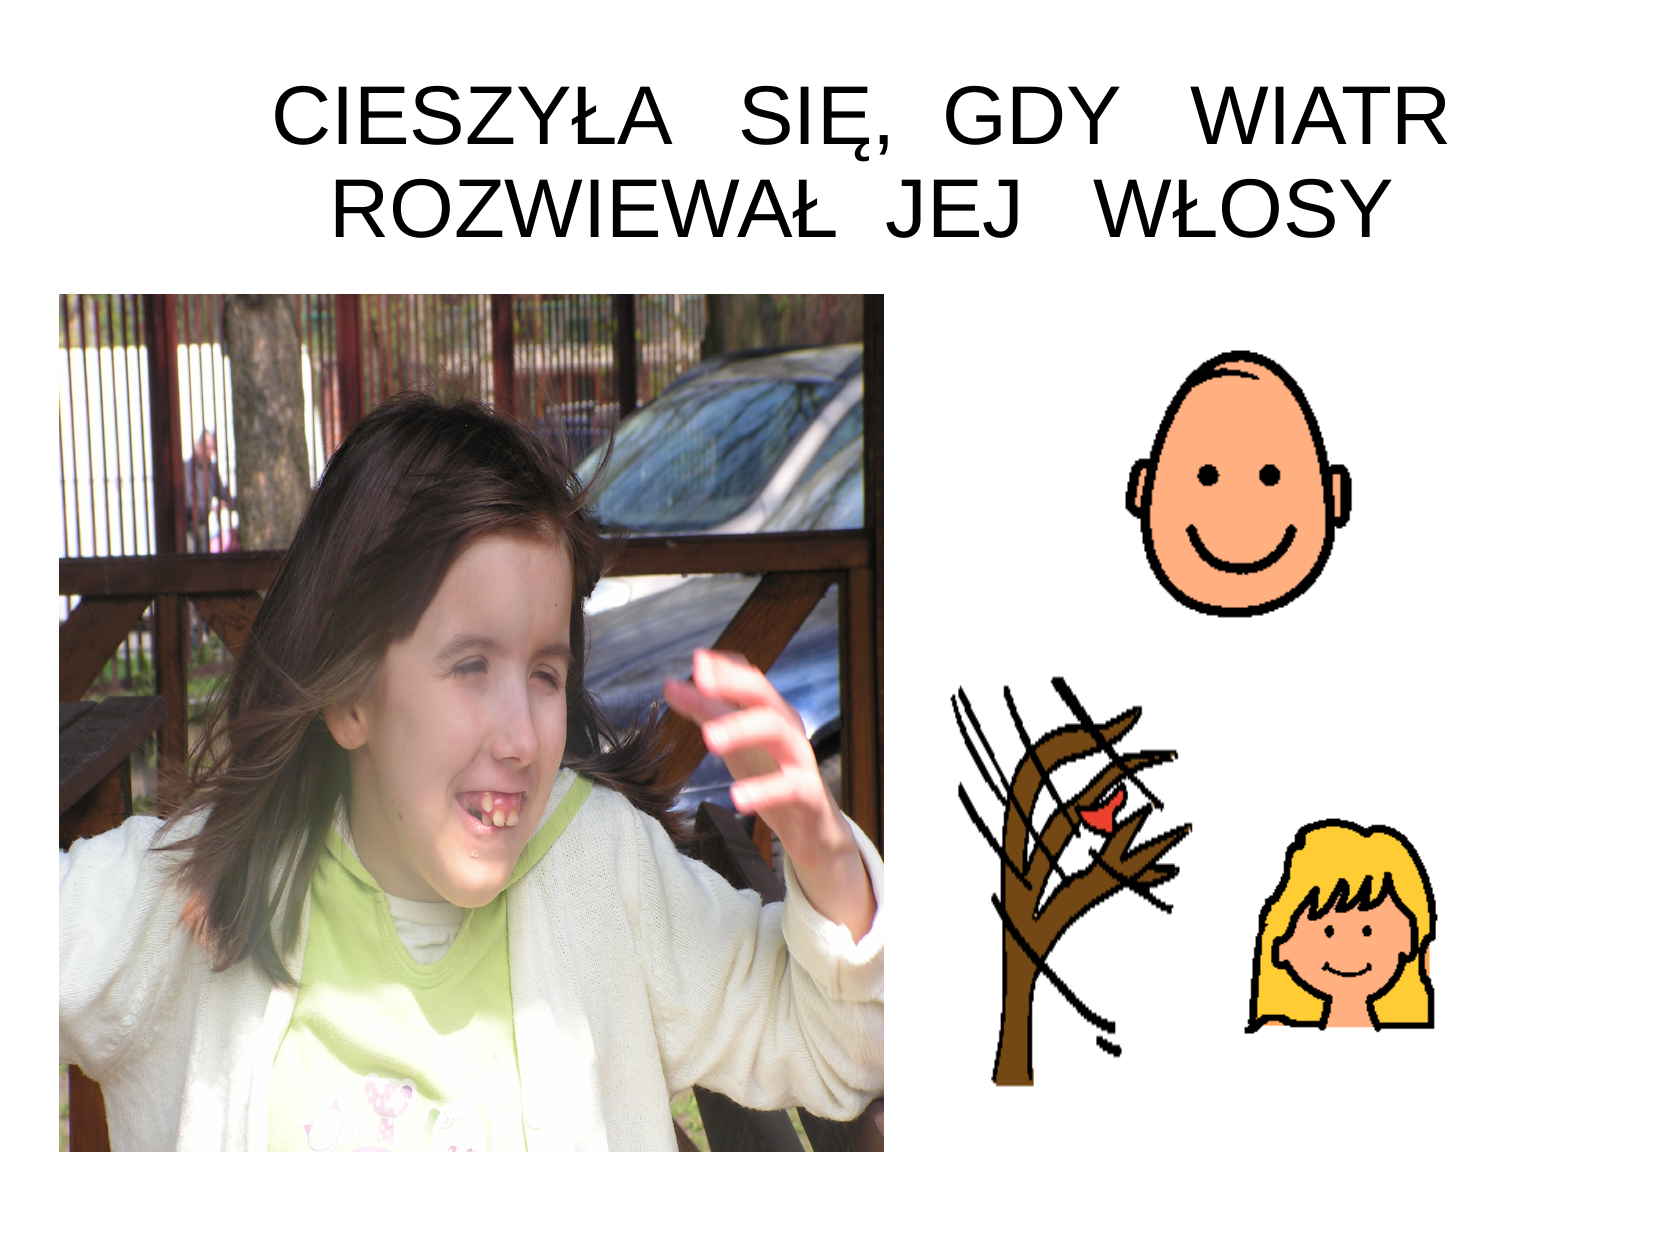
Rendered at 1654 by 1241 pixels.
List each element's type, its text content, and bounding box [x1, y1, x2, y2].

title CIESZYŁA SIĘ, GDY WIATR ROZWIEWAŁ JEJ WŁOSY [118, 58, 1607, 266]
picture [1062, 324, 1418, 637]
picture [59, 294, 884, 1152]
picture [943, 649, 1447, 1123]
